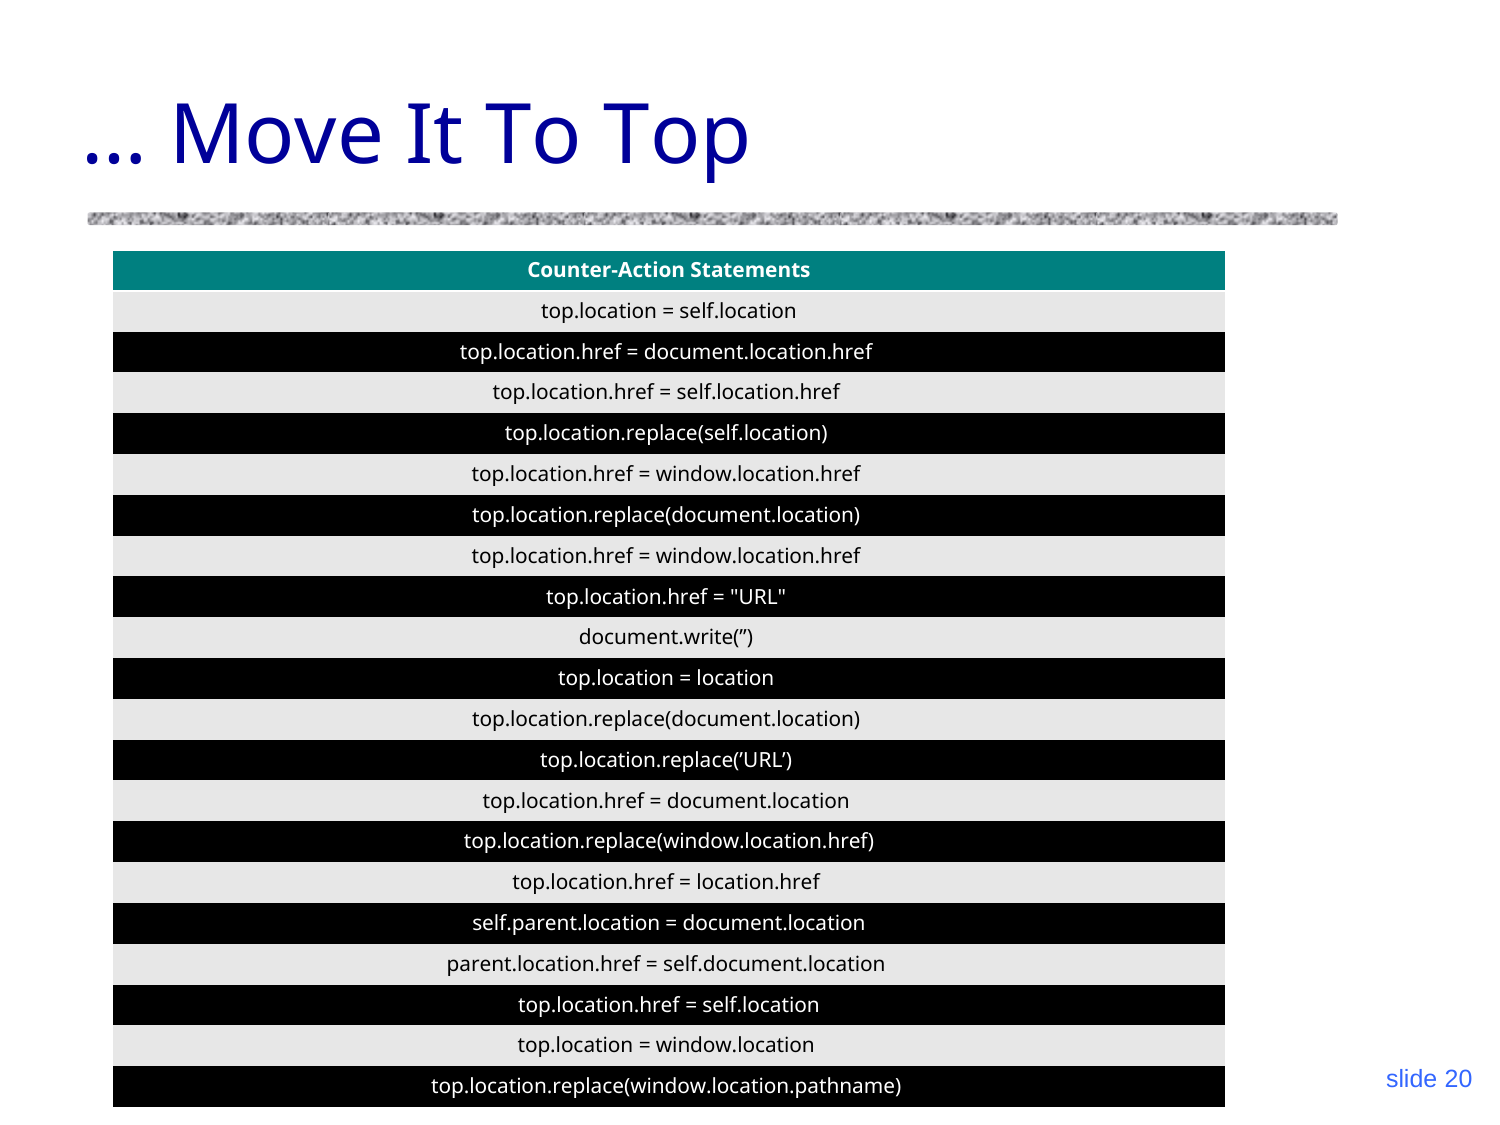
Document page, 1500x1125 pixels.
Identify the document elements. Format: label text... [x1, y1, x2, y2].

table_cell top.location.replace(window.location.pathname) [113, 1066, 1225, 1107]
text_box … Move It To Top [66, 37, 1342, 188]
table_cell top.location.replace(self.location) [113, 413, 1225, 454]
picture [87, 212, 1338, 226]
table_cell top.location.replace(window.location.href) [113, 821, 1225, 862]
table_cell top.location = self.location [113, 292, 1225, 332]
table_cell top.location.href = window.location.href [113, 454, 1225, 495]
table_cell top.location.href = "URL" [113, 576, 1225, 617]
table_cell top.location.replace(document.location) [113, 495, 1225, 536]
table_cell top.location.href = location.href [113, 862, 1225, 903]
table_cell top.location.replace(’URL’) [113, 740, 1225, 780]
table_cell document.write(’’) [113, 617, 1225, 658]
text_box slide <number> [1174, 1025, 1488, 1101]
table_cell top.location.href = self.location.href [113, 372, 1225, 413]
table_cell top.location.href = self.location [113, 985, 1225, 1025]
table_cell top.location.href = window.location.href [113, 536, 1225, 576]
table_cell parent.location.href = self.document.location [113, 944, 1225, 985]
table_cell top.location.href = document.location.href [113, 332, 1225, 372]
table_cell self.parent.location = document.location [113, 903, 1225, 944]
table_header Counter-Action Statements [113, 251, 1225, 290]
table_cell top.location = window.location [113, 1025, 1174, 1066]
table_cell top.location = location [113, 658, 1225, 699]
table_cell top.location.replace(document.location) [113, 699, 1225, 740]
table_cell top.location.href = document.location [113, 780, 1225, 821]
